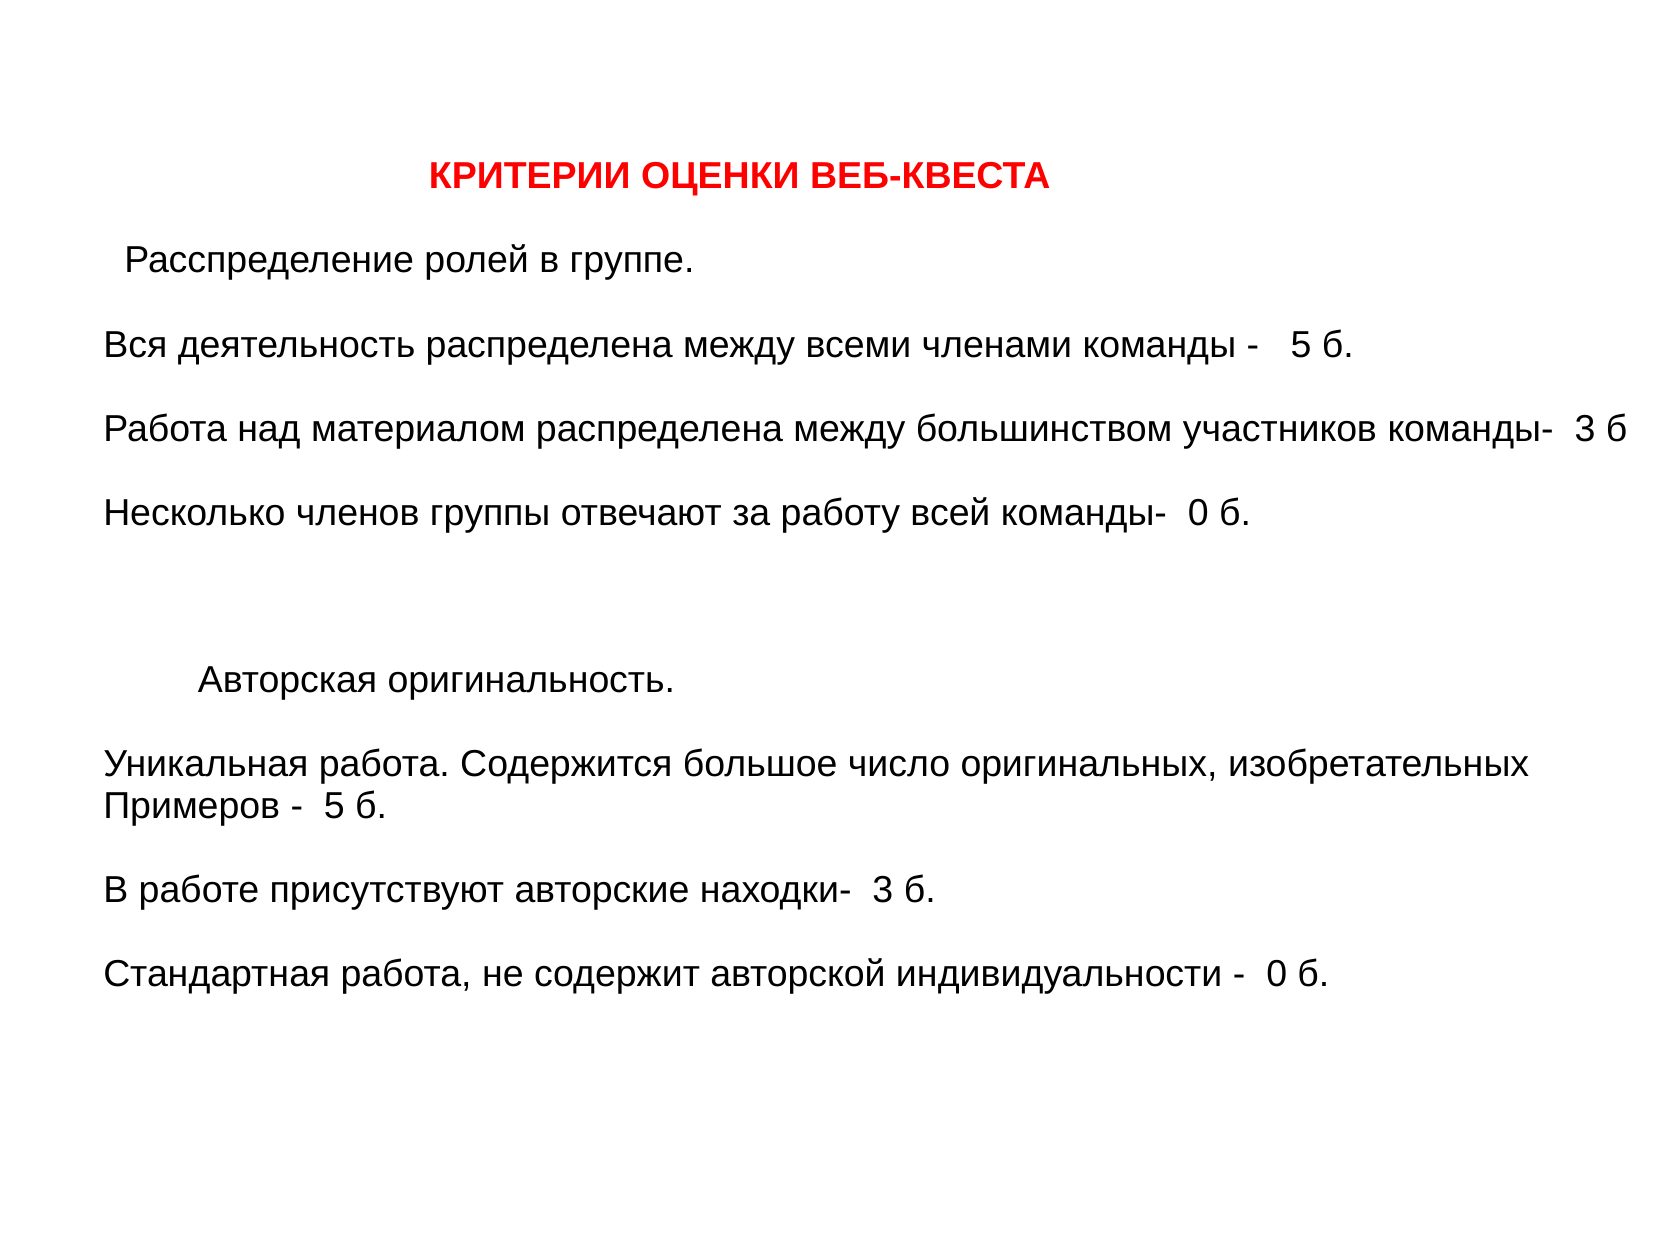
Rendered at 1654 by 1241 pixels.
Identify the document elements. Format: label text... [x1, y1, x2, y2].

text_box КРИТЕРИИ ОЦЕНКИ ВЕБ-КВЕСТА Расспределение ролей в группе. Вся деятельность распределена между всеми членами команды - 5 б. Работа над материалом распределена между большинством участников команды- 3 б Несколько членов группы отвечают за работу всей команды- 0 б. Авторская оригинальность. Уникальная работа. Содержится большое число оригинальных, изобретательных Примеров - 5 б. В работе присутствуют авторские находки- 3 б. Стандартная работа, не содержит авторской индивидуальности - 0 б. [88, 147, 1643, 1006]
